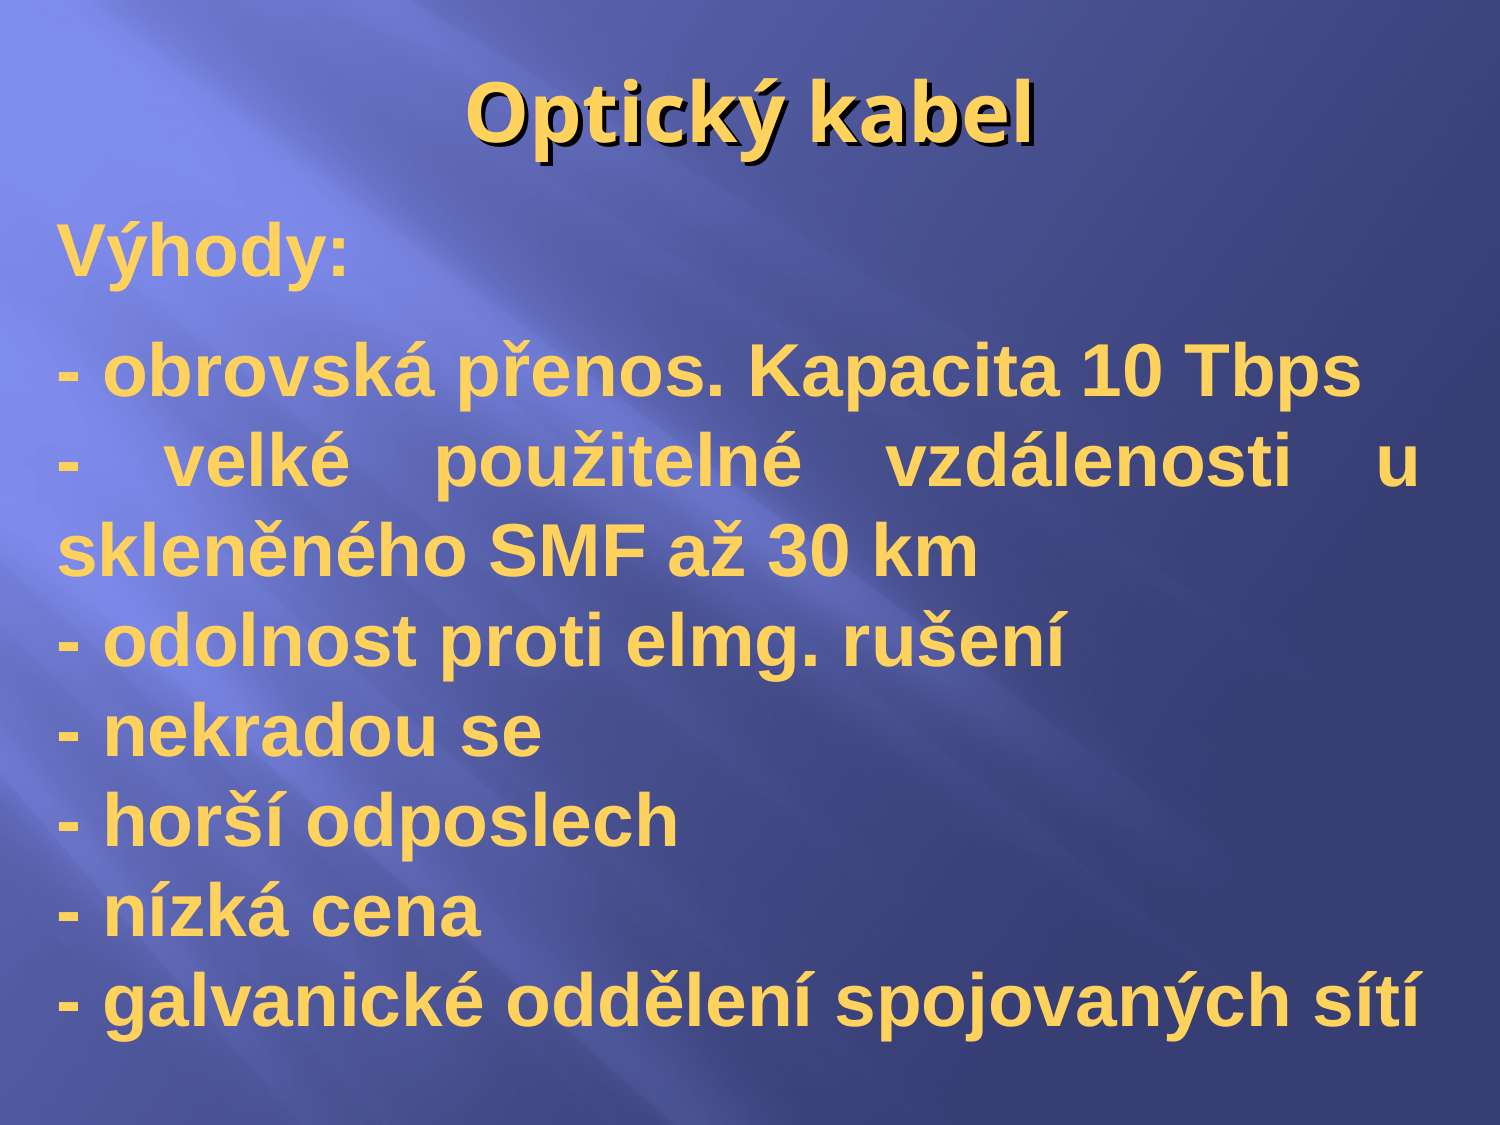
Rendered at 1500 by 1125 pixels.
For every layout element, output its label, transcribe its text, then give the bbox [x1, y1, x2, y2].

text_box Výhody: - obrovská přenos. Kapacita 10 Tbps - velké použitelné vzdálenosti u skleněného SMF až 30 km - odolnost proti elmg. rušení - nekradou se - horší odposlech - nízká cena - galvanické oddělení spojovaných sítí [41, 172, 1459, 1071]
title Optický kabel [64, 45, 1436, 172]
